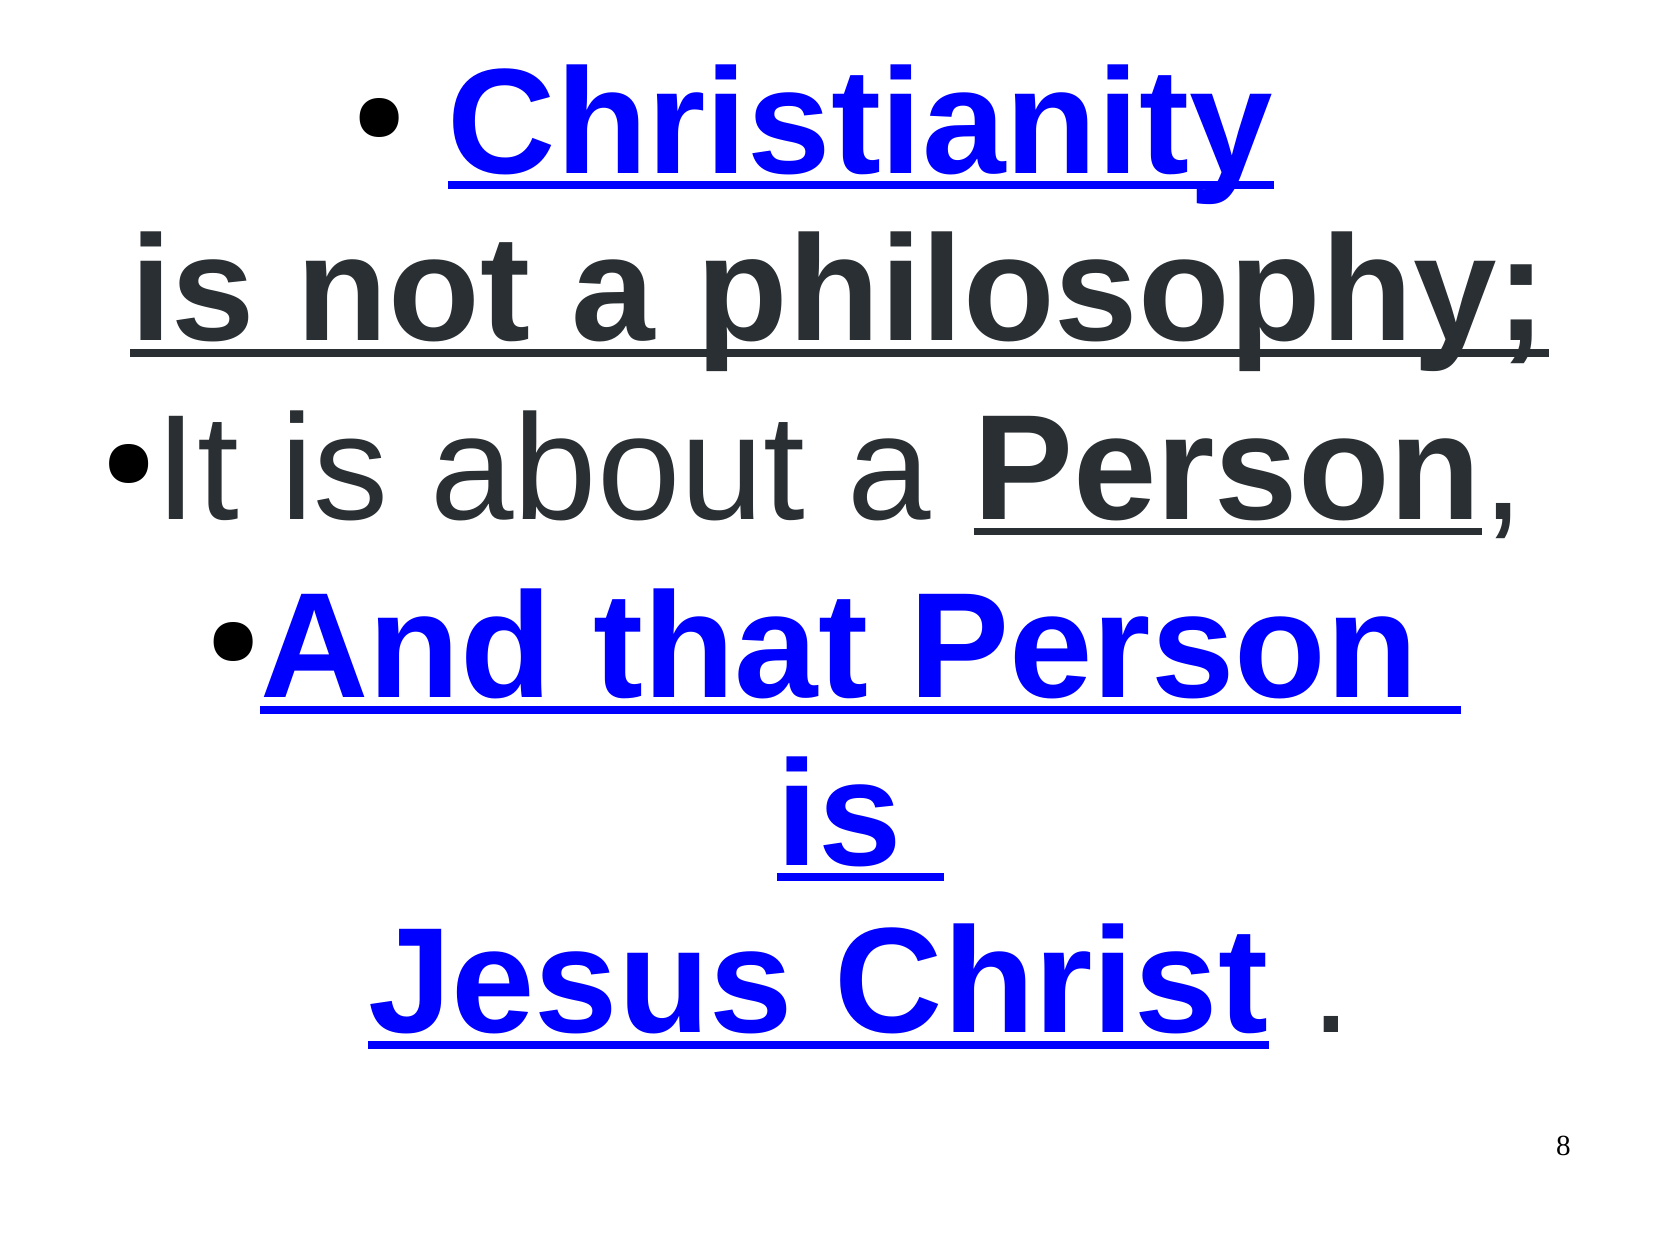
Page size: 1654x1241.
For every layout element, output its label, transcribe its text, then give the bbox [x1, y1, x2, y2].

list Christianity is not a philosophy; It is about a Person, And that Person is Jesus Christ . [37, 37, 1613, 1238]
